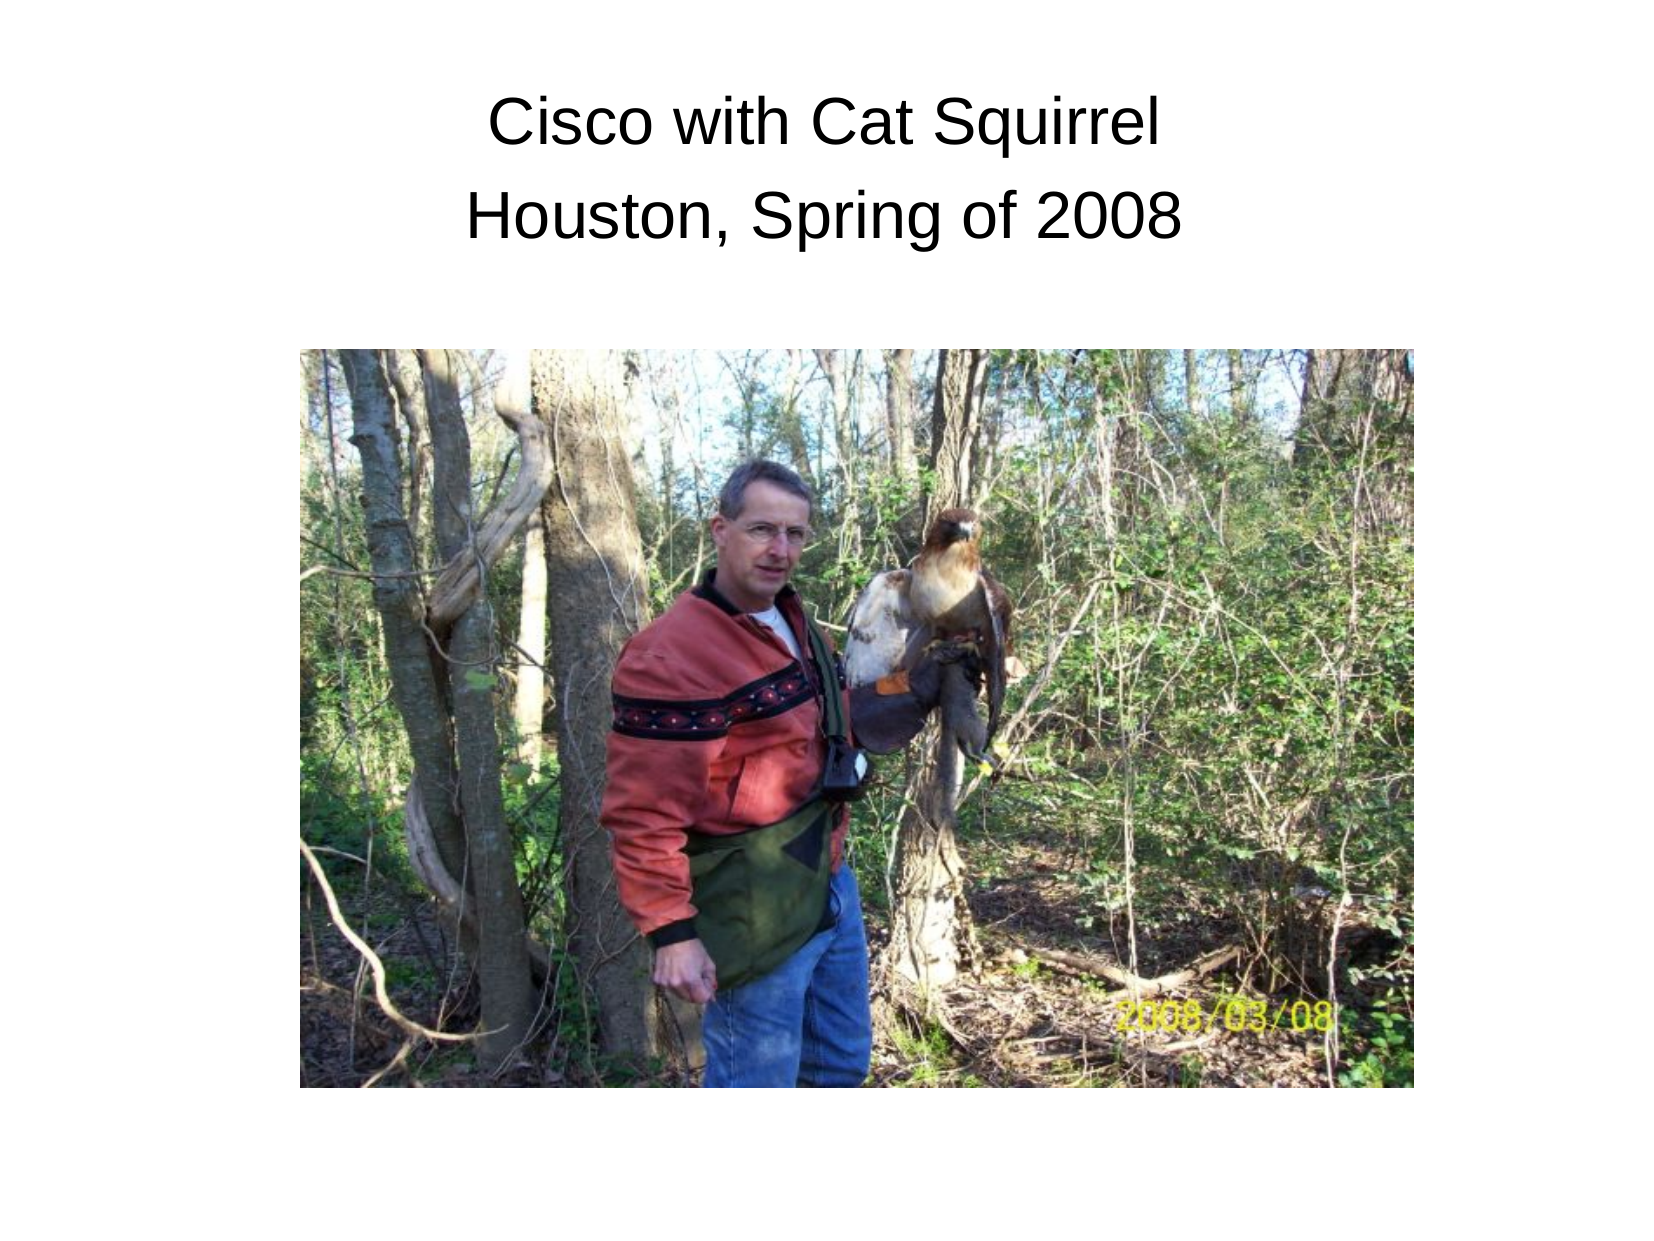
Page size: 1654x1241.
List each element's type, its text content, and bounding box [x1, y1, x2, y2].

picture [300, 349, 1414, 1088]
title Cisco with Cat Squirrel Houston, Spring of 2008 [375, 16, 1276, 301]
